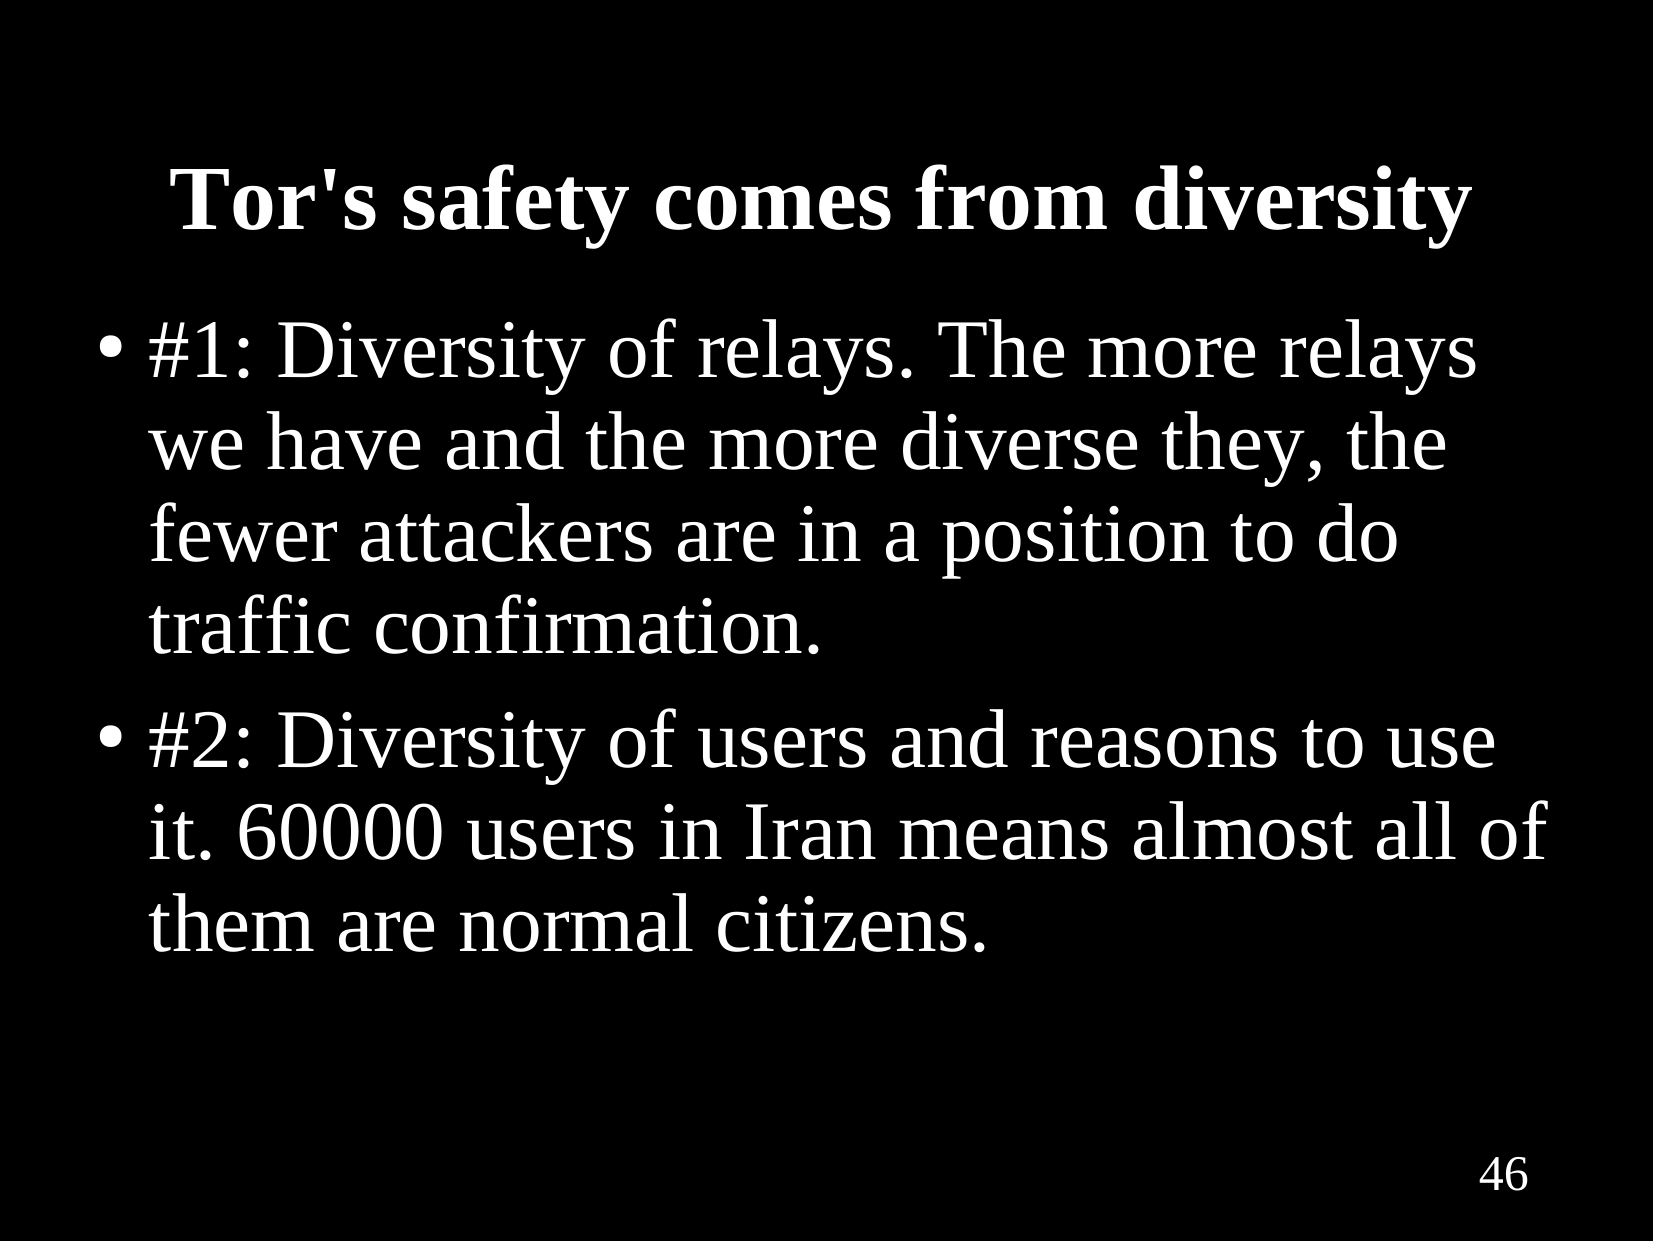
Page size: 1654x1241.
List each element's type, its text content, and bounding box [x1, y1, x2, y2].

list #1: Diversity of relays. The more relays we have and the more diverse they, the fewer attackers are in a position to do traffic confirmation. #2: Diversity of users and reasons to use it. 60000 users in Iran means almost all of them are normal citizens. [78, 302, 1569, 1183]
title Tor's safety comes from diversity [85, 102, 1560, 294]
